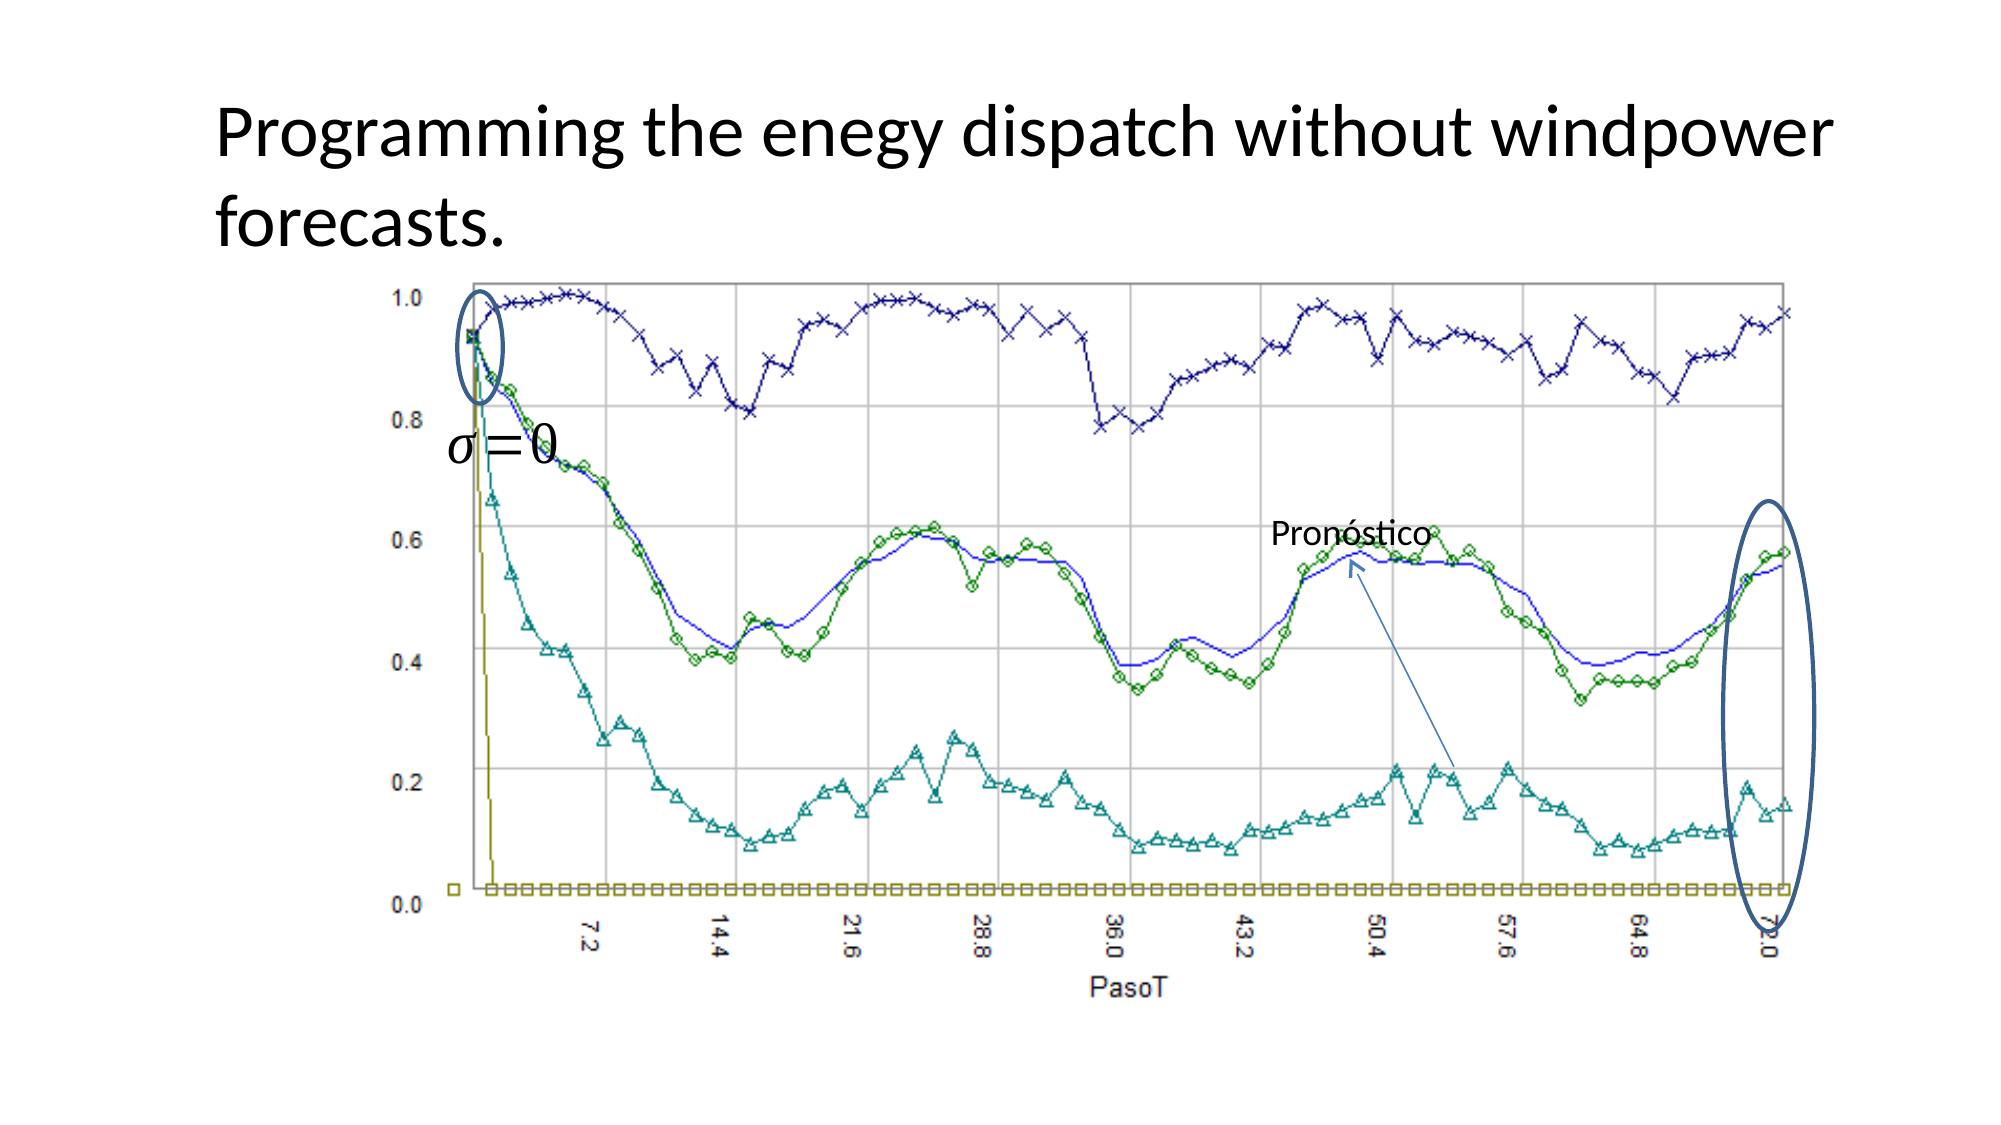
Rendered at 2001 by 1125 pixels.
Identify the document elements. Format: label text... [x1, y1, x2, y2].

chart [430, 408, 575, 476]
text_box Pronóstico [1256, 501, 1448, 561]
title Programming the enegy dispatch without windpower forecasts. [200, 82, 1938, 260]
picture [360, 260, 1898, 1004]
